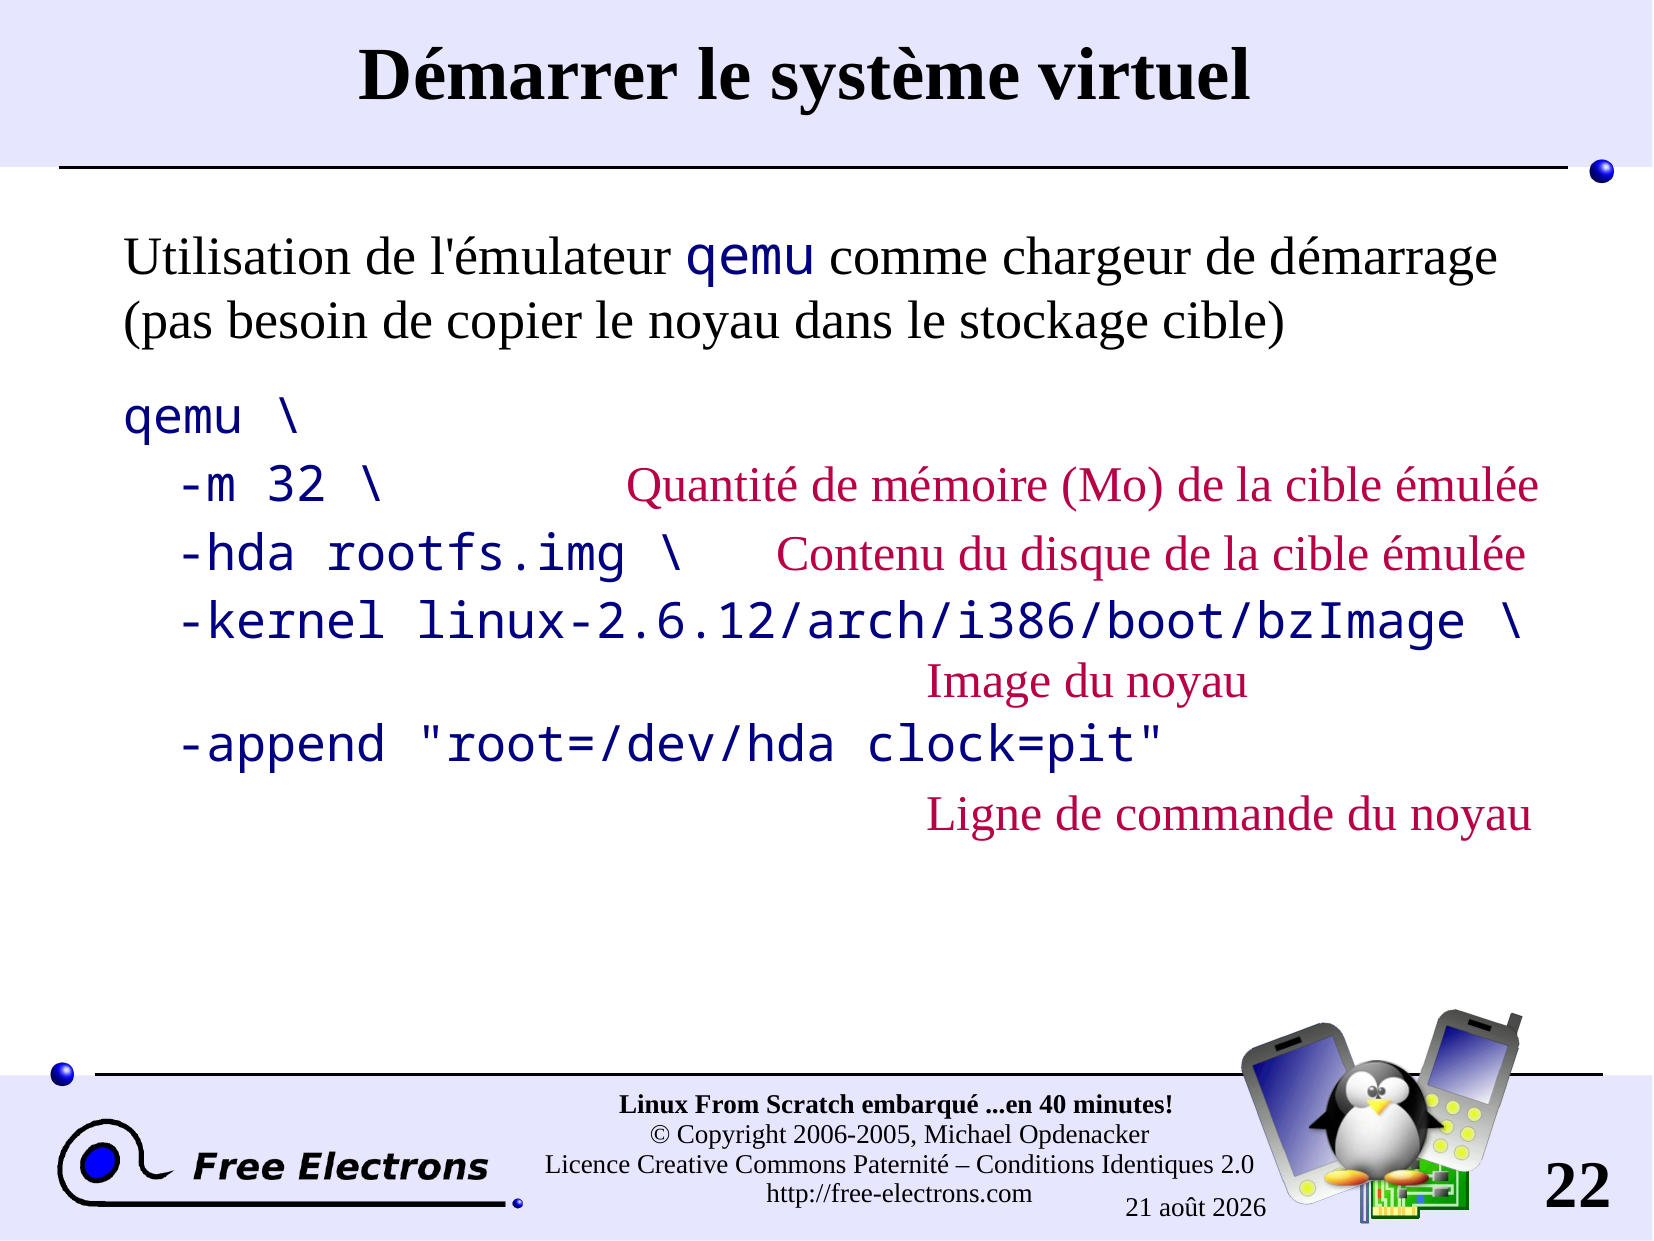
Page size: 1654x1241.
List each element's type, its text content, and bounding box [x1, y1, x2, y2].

picture [50, 1108, 527, 1216]
title Démarrer le système virtuel [60, 25, 1551, 124]
picture [1231, 1067, 1520, 1241]
list Utilisation de l'émulateur qemu comme chargeur de démarrage (pas besoin de copier le noyau dans le stockage cible) qemu \ -m 32 \ Quantité de mémoire (Mo) de la cible émulée -hda rootfs.img \ Contenu du disque de la cible émulée -kernel linux-2.6.12/arch/i386/boot/bzImage \ Image du noyau -append "root=/dev/hda clock=pit" Ligne de commande du noyau [105, 216, 1550, 1067]
